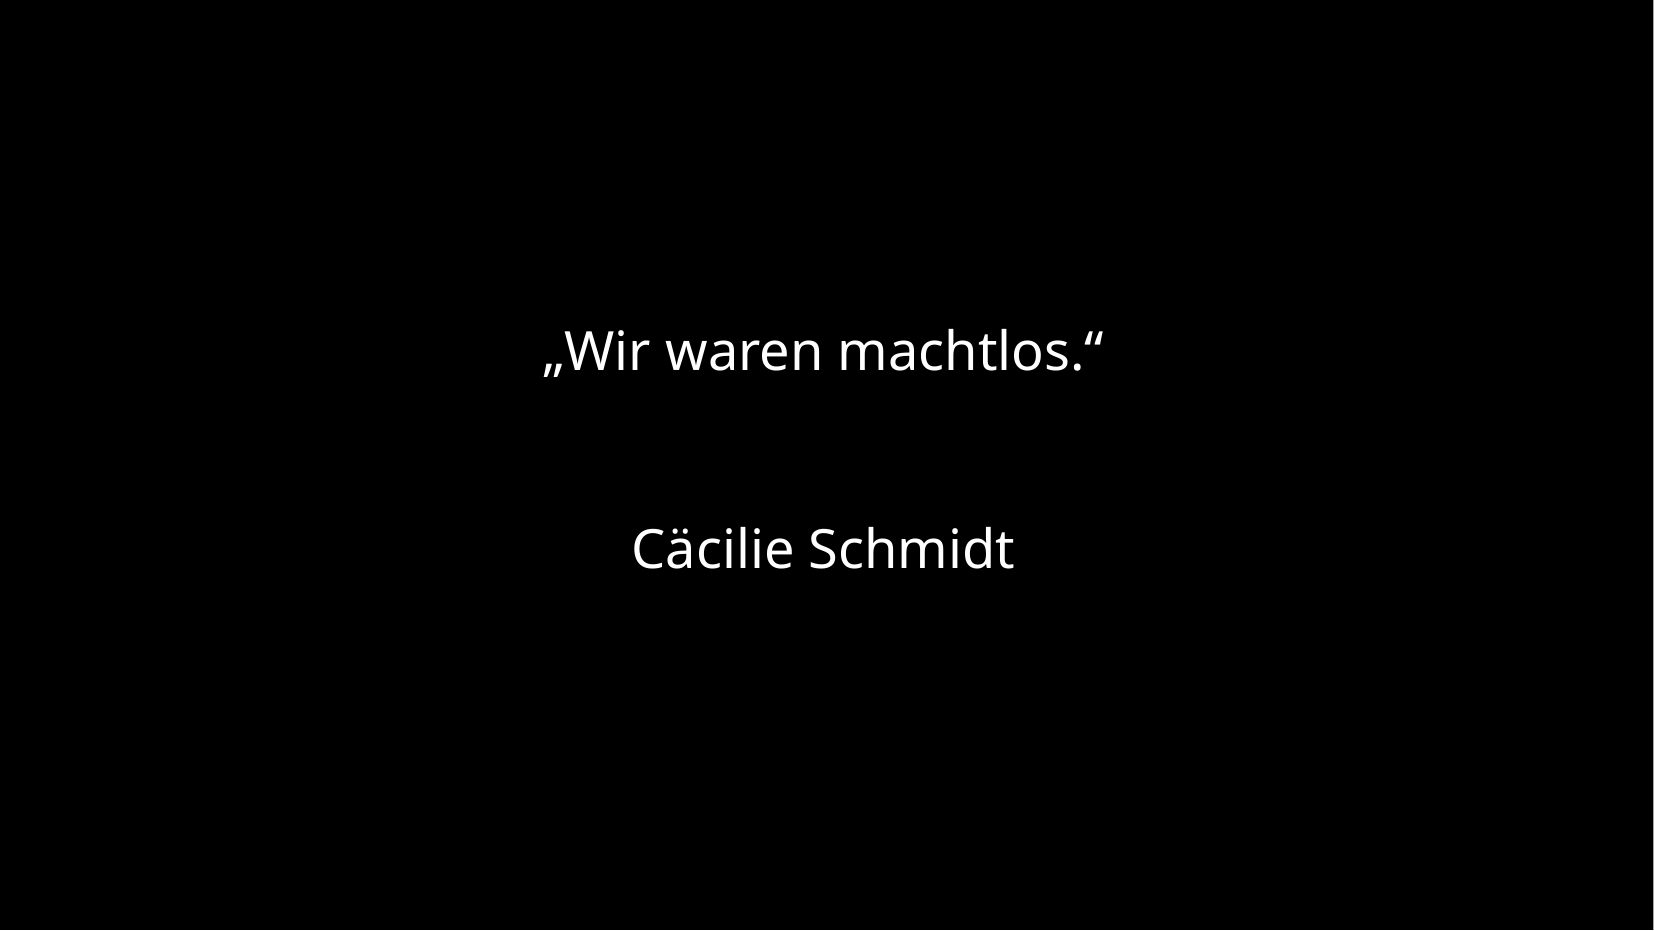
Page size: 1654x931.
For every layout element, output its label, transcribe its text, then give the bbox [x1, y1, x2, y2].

text_box „Wir waren machtlos.“ Cäcilie Schmidt [0, 206, 1654, 724]
